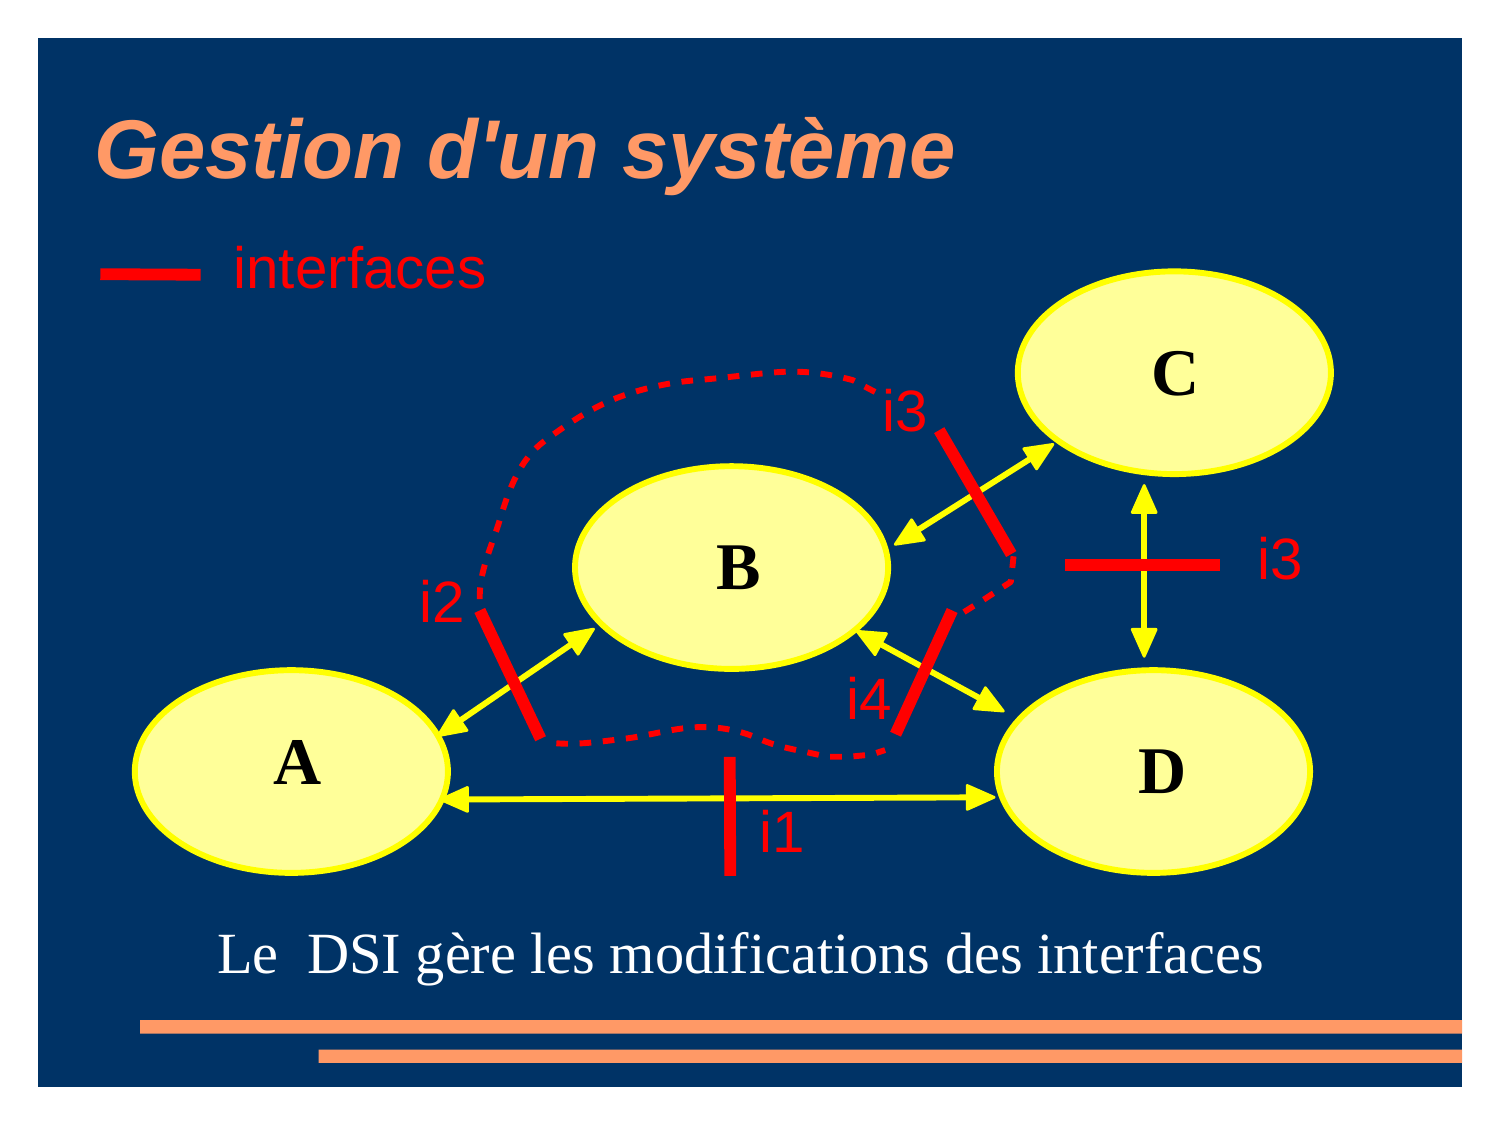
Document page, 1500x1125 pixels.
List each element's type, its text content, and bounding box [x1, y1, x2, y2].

text_box [575, 466, 889, 669]
text_box i3 [818, 378, 928, 452]
text_box D [1126, 734, 1238, 822]
text_box [996, 670, 1311, 873]
text_box [134, 670, 448, 873]
text_box i2 [338, 569, 466, 643]
text_box i4 [765, 666, 892, 740]
text_box [1017, 271, 1331, 475]
text_box i1 [747, 799, 874, 873]
text_box i3 [1245, 527, 1372, 600]
title Gestion d'un système [94, 46, 1463, 254]
text_box Le DSI gère les modifications des interfaces [65, 921, 1419, 992]
text_box A [261, 725, 372, 813]
text_box B [704, 530, 815, 618]
text_box C [1139, 335, 1250, 423]
text_box interfaces [221, 236, 528, 309]
